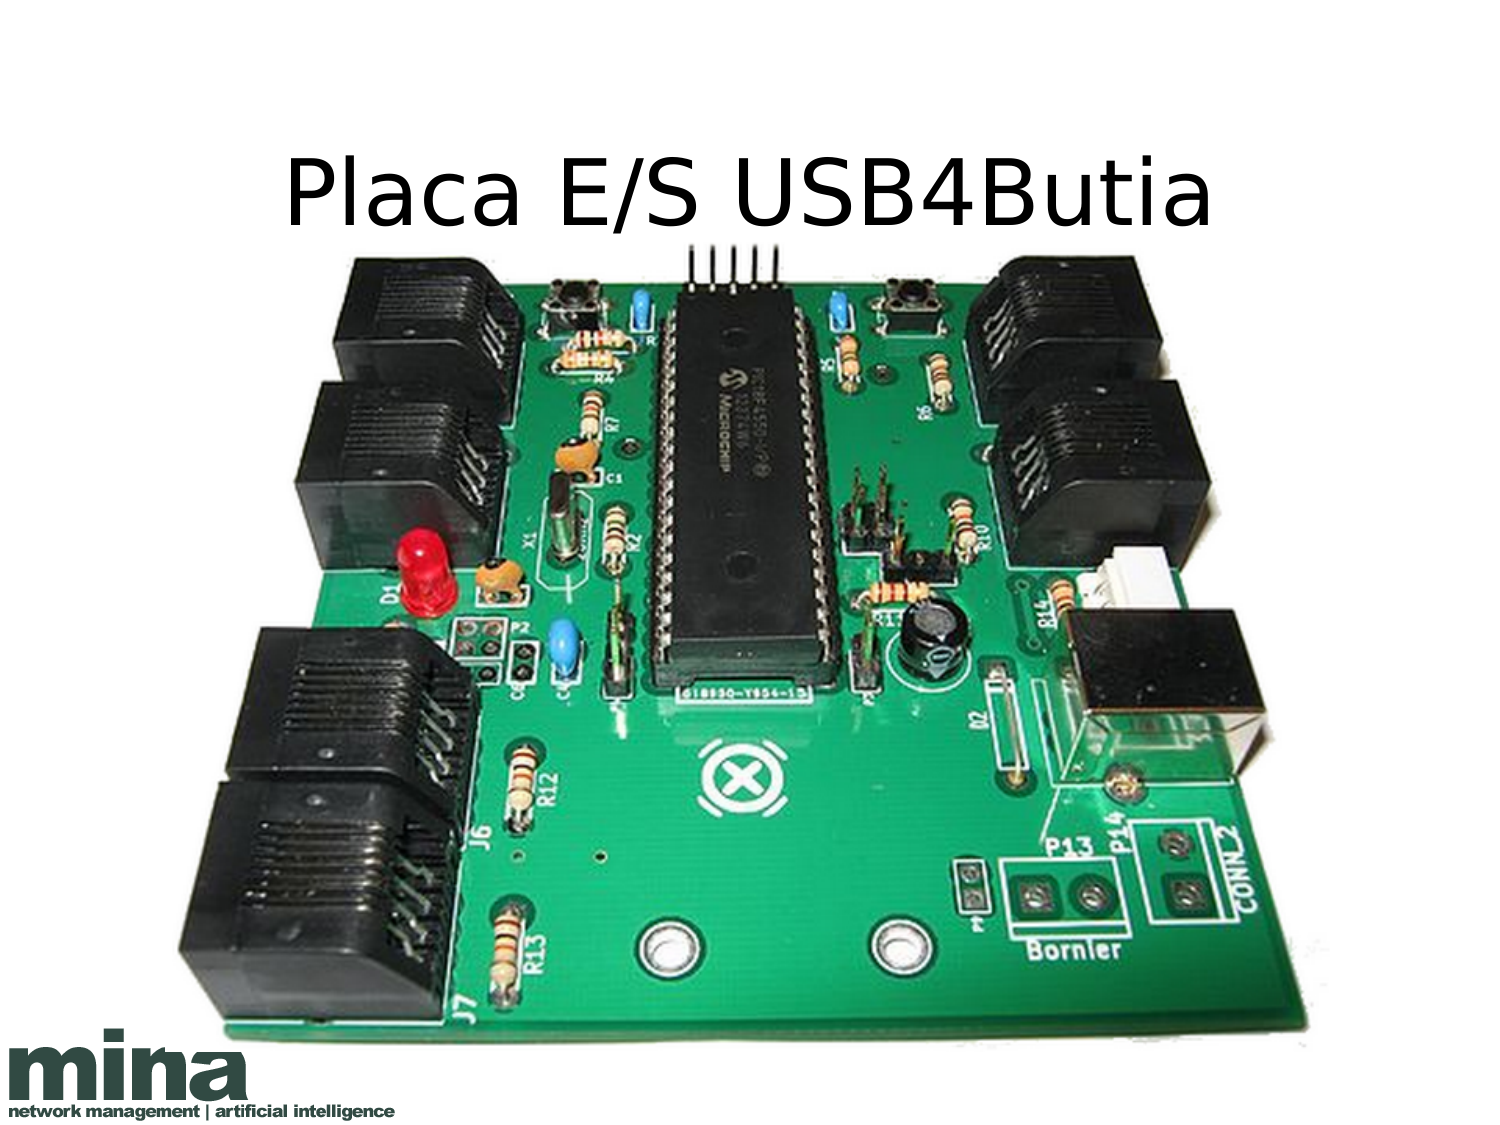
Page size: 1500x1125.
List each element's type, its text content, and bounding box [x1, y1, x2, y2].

title Placa E/S USB4Butia [112, 76, 1388, 312]
picture [0, 240, 1336, 1125]
